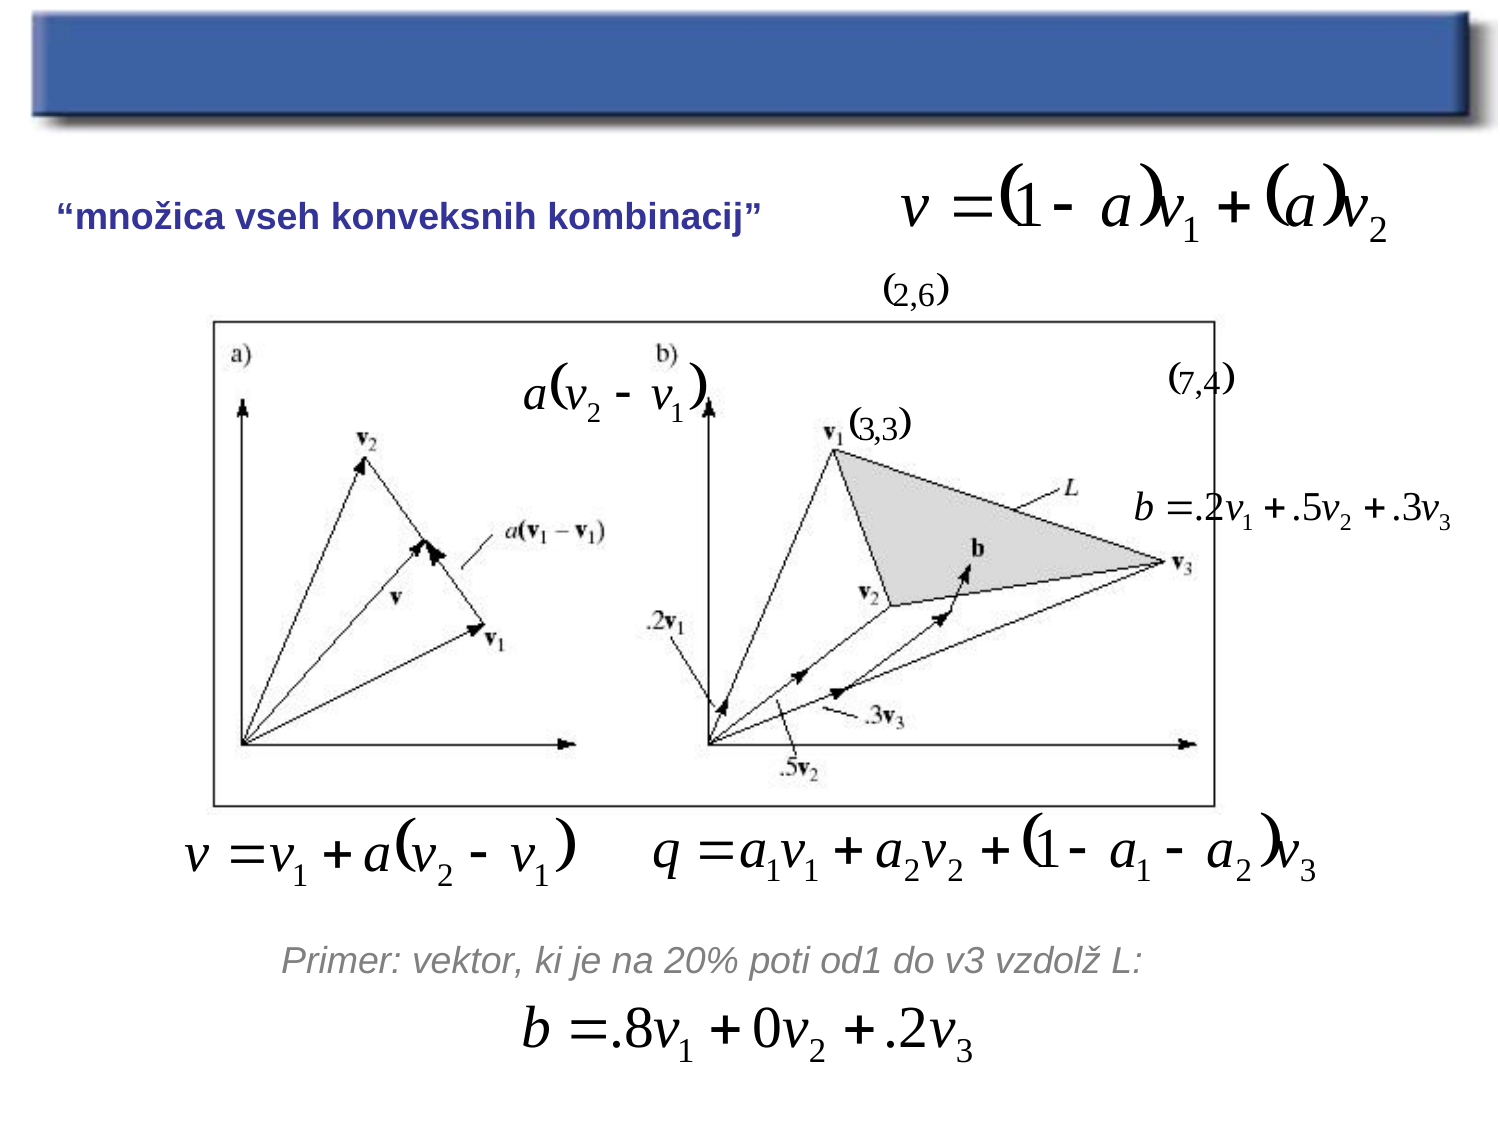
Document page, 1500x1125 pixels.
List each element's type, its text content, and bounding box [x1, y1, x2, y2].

chart [1128, 479, 1457, 542]
picture [206, 314, 1225, 815]
text_box Primer: vektor, ki je na 20% poti od1 do v3 vzdolž L: [266, 928, 1158, 989]
chart [643, 810, 1328, 896]
picture [30, 8, 1498, 136]
chart [176, 815, 578, 896]
text_box “množica vseh konveksnih kombinacij” [41, 184, 845, 245]
chart [843, 406, 912, 455]
chart [877, 272, 952, 321]
chart [1163, 360, 1237, 409]
chart [515, 360, 709, 431]
chart [513, 989, 981, 1078]
chart [891, 160, 1398, 254]
